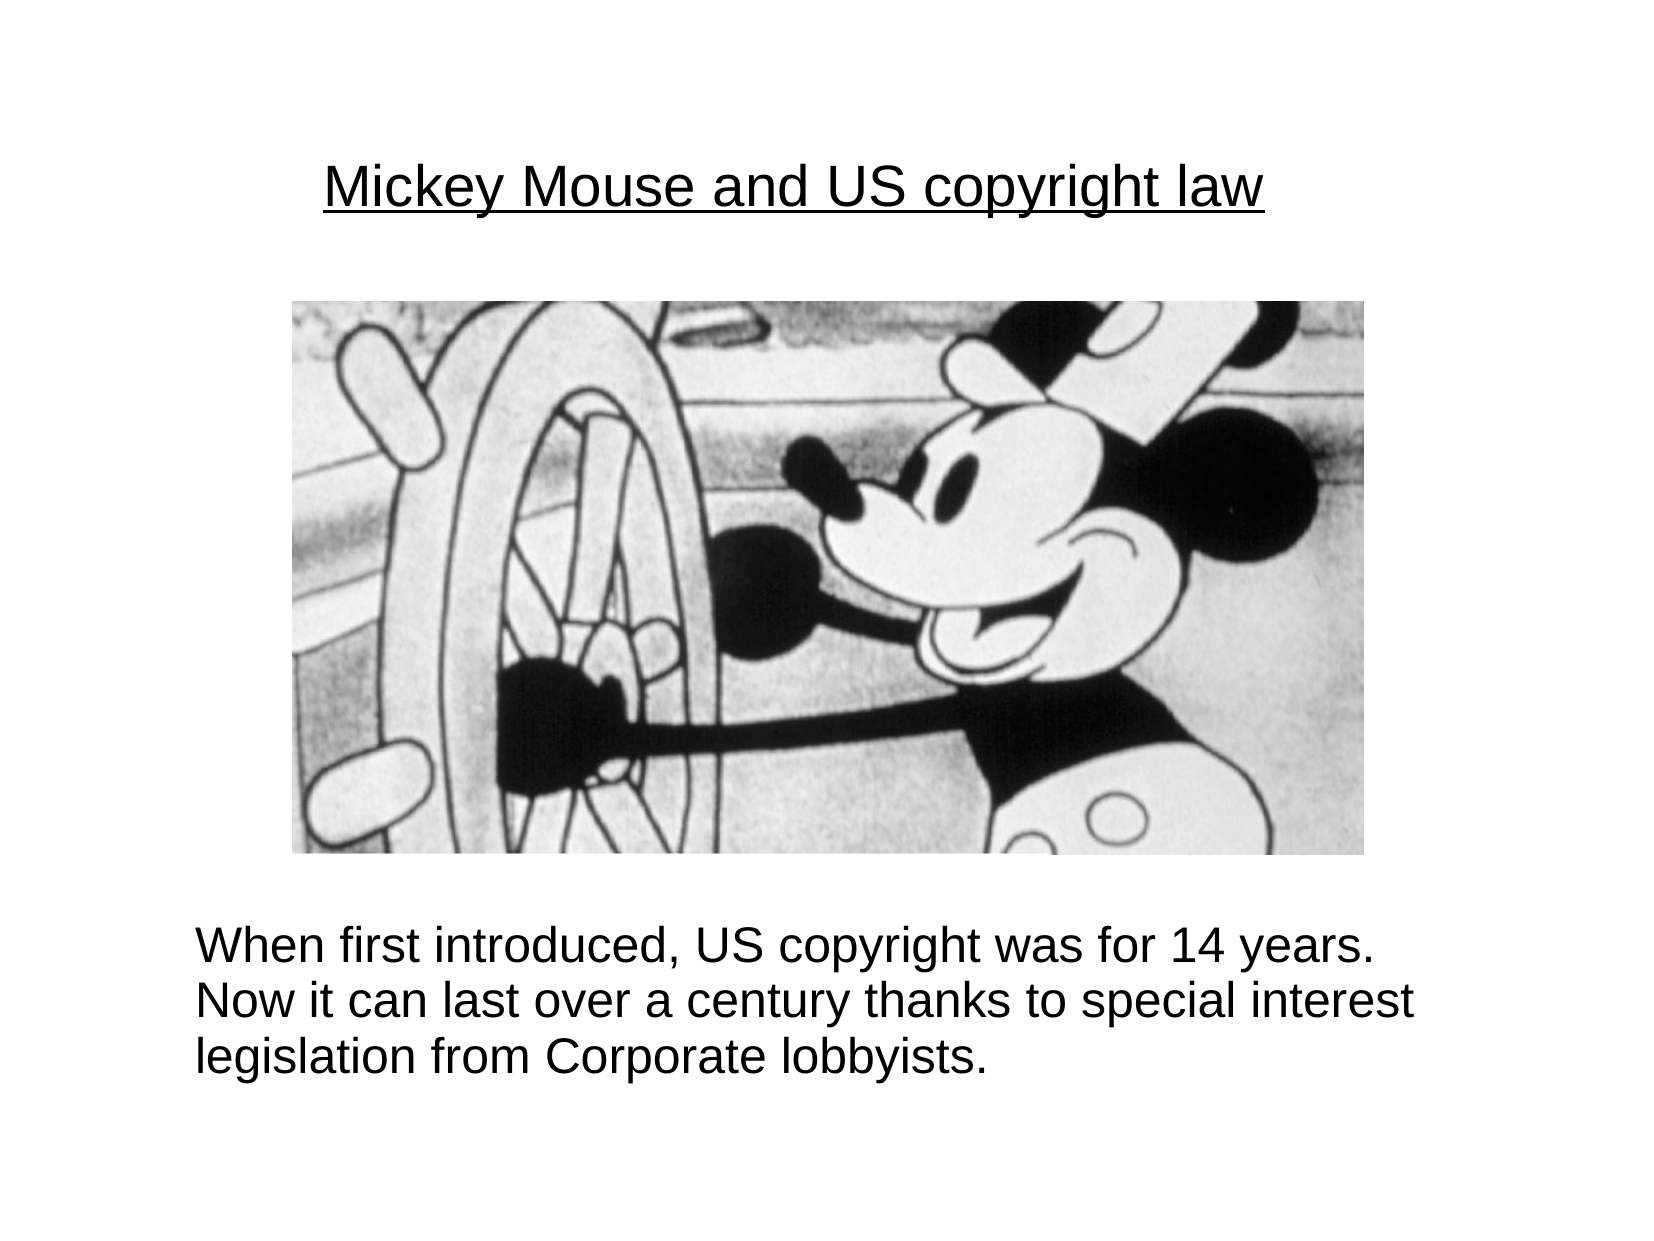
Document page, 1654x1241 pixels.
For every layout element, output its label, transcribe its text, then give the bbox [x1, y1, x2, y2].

text_box When first introduced, US copyright was for 14 years. Now it can last over a century thanks to special interest legislation from Corporate lobbyists. [195, 890, 1546, 1111]
picture [292, 301, 1364, 856]
text_box Mickey Mouse and US copyright law [216, 136, 1372, 237]
